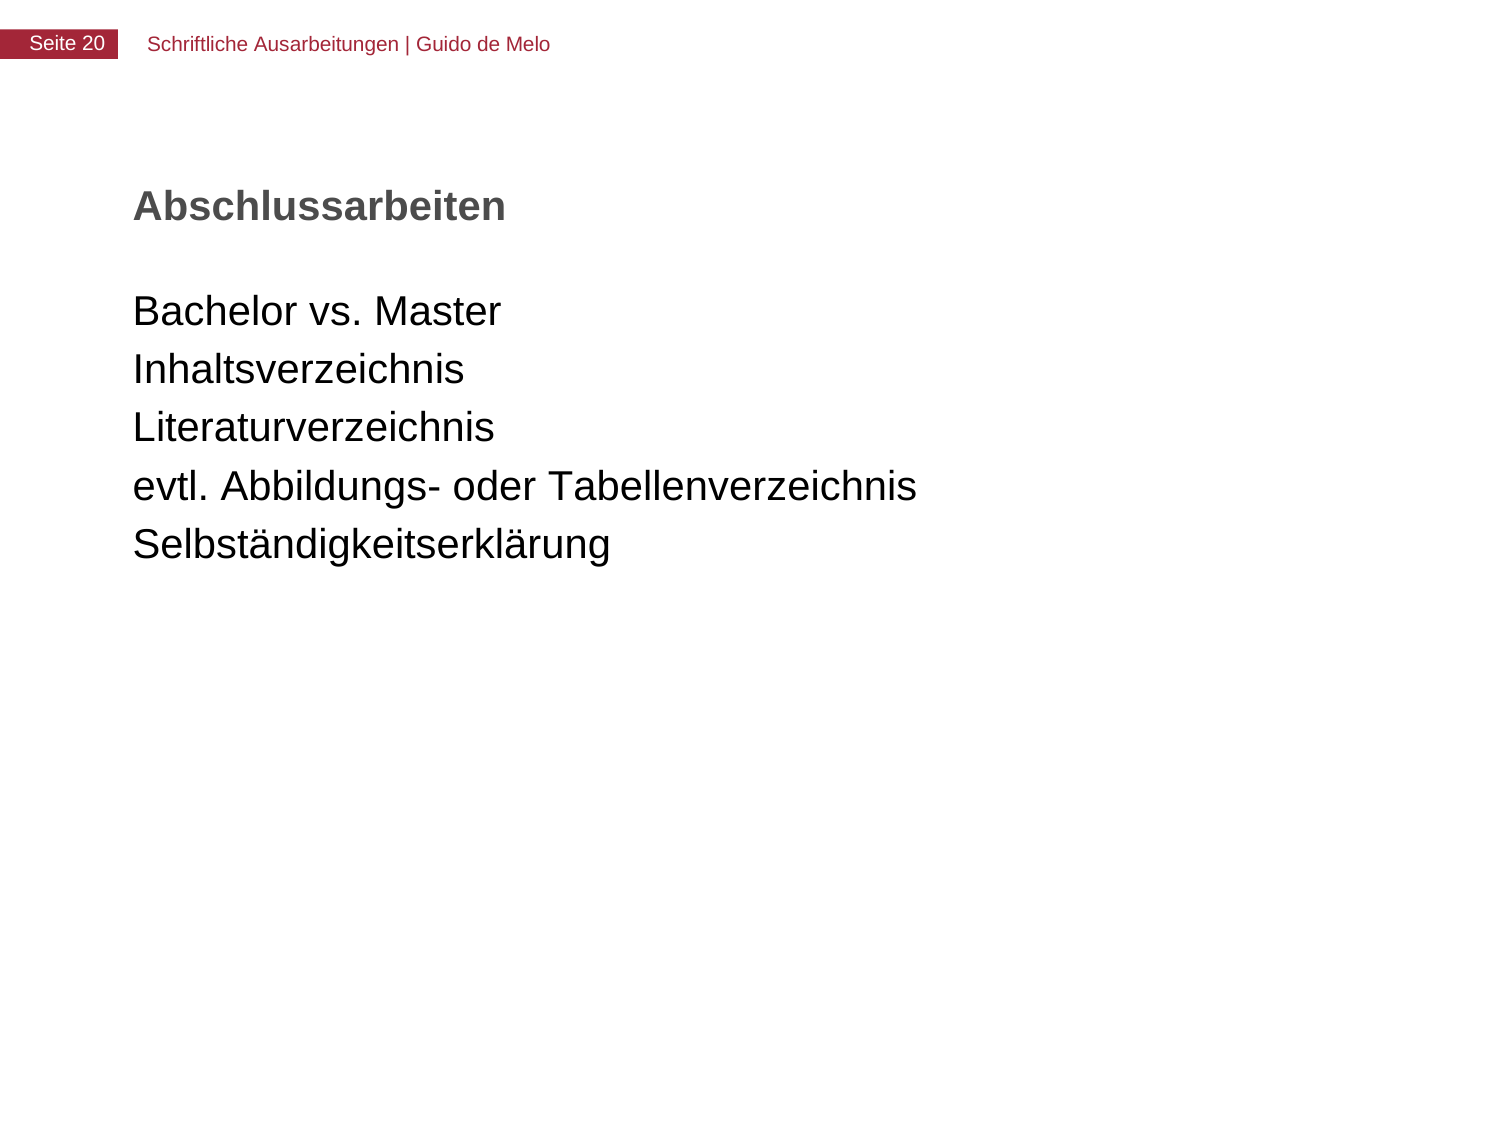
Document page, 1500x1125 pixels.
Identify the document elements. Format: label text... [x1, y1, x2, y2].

title Abschlussarbeiten [132, 149, 1413, 258]
list Bachelor vs. Master Inhaltsverzeichnis Literaturverzeichnis evtl. Abbildungs- oder Tabellenverzeichnis Selbständigkeitserklärung [132, 287, 1371, 888]
